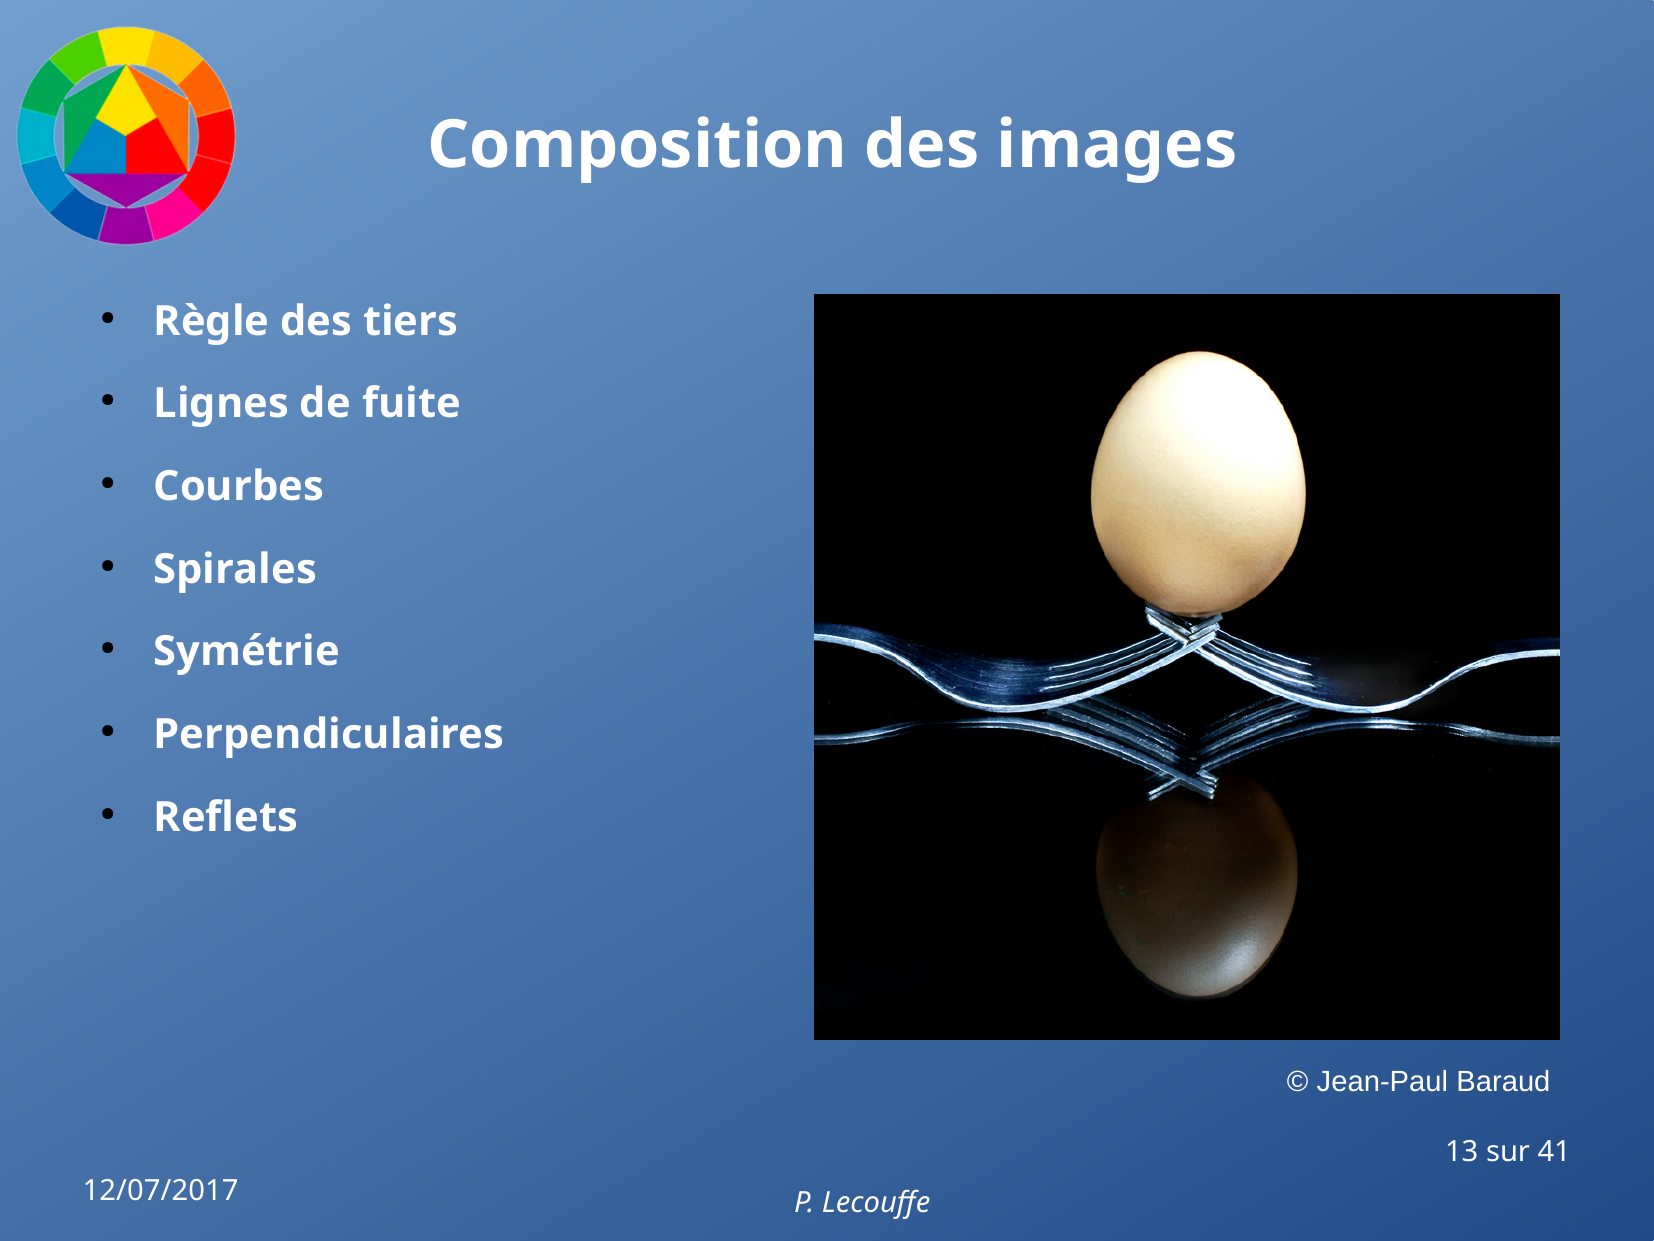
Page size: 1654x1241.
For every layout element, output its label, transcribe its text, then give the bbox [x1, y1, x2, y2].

title Composition des images [236, 58, 1430, 225]
picture [6, 22, 249, 252]
text_box © Jean-Paul Baraud [1263, 1057, 1566, 1106]
list Règle des tiers Lignes de fuite Courbes Spirales Symétrie Perpendiculaires Reflets [82, 290, 1571, 1058]
picture [814, 294, 1560, 1040]
